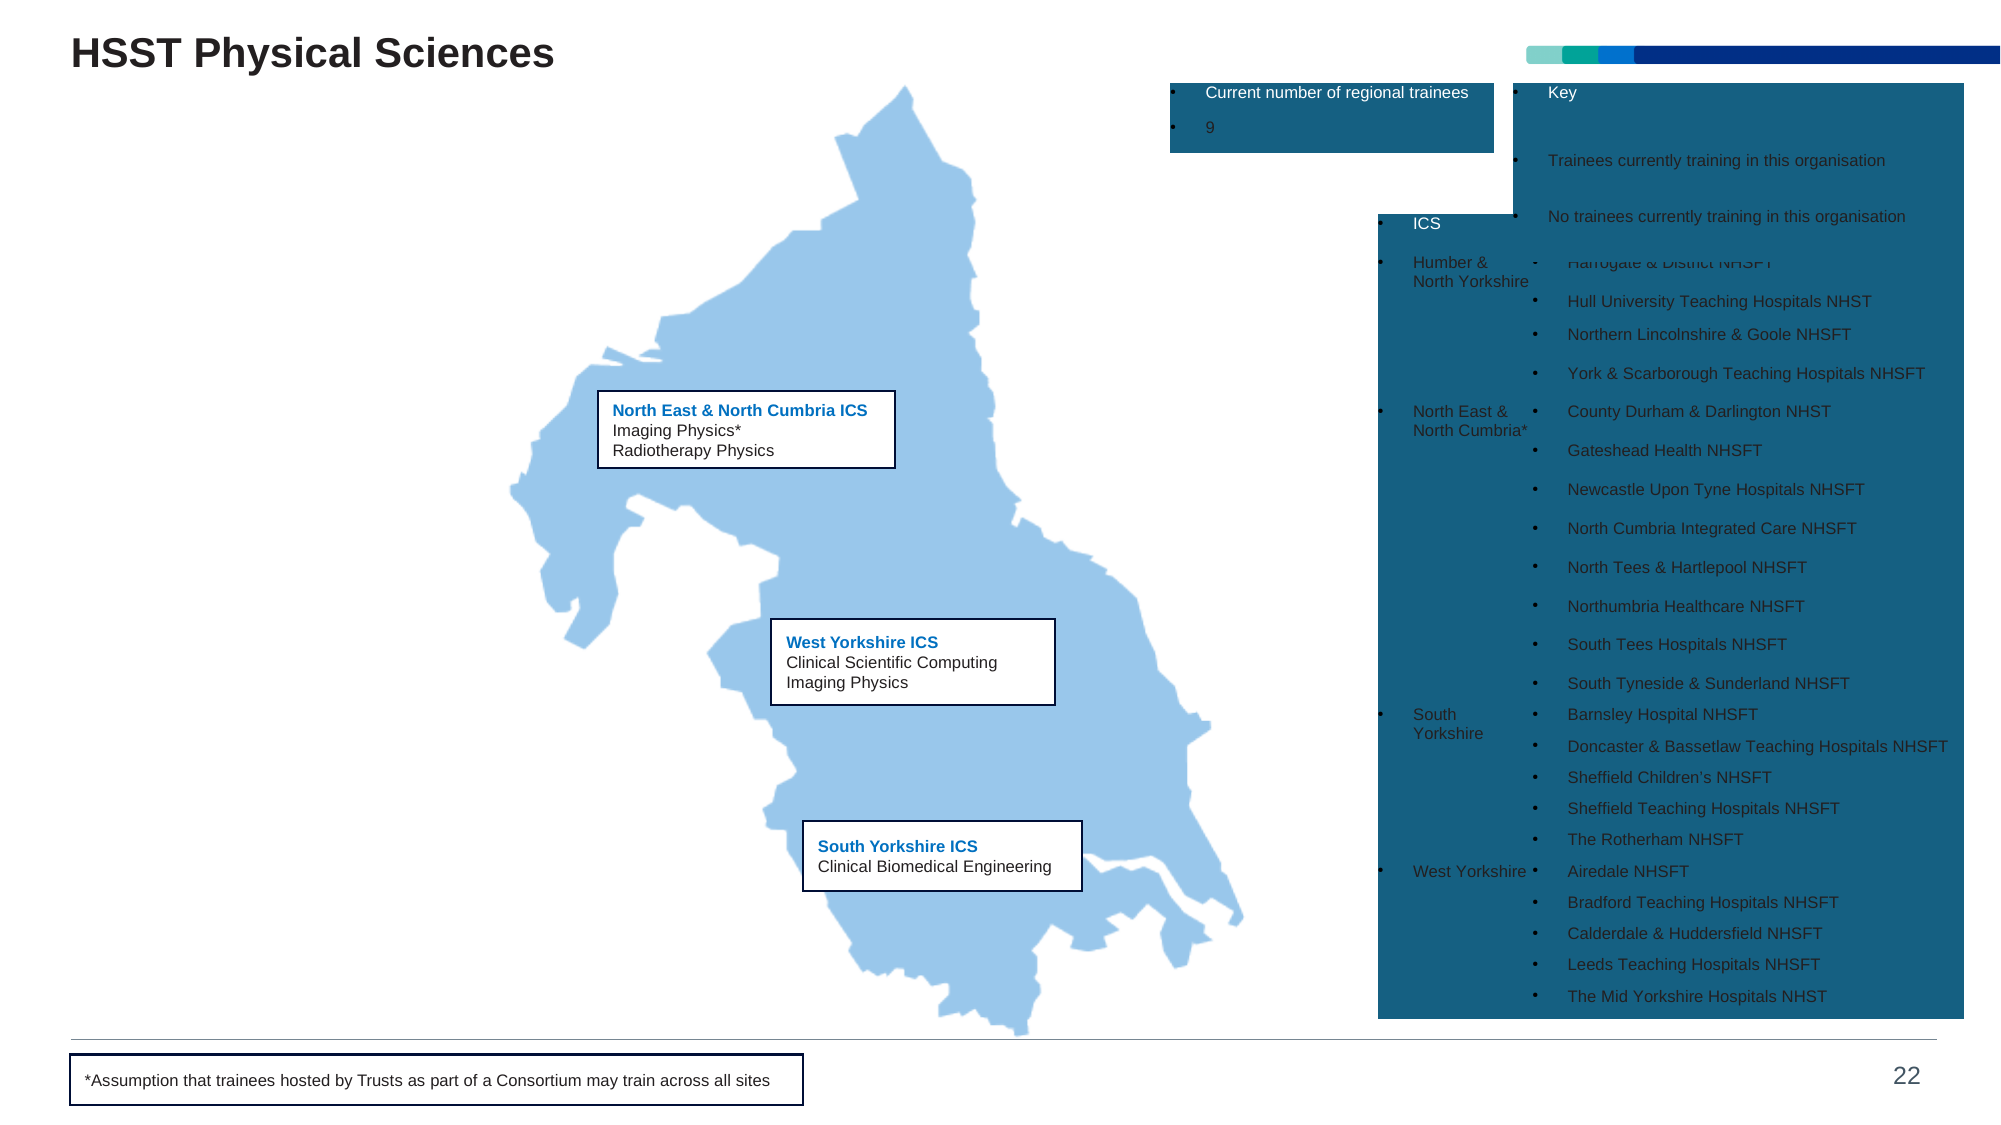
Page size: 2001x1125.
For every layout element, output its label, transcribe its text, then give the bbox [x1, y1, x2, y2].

table_cell Airedale NHSFT [1532, 862, 1964, 893]
table_cell Hull University Teaching Hospitals NHST [1532, 292, 1964, 325]
table_cell South Tees Hospitals NHSFT [1532, 636, 1964, 674]
table_header Current number of regional trainees [1170, 83, 1494, 118]
table_cell South Yorkshire [1378, 706, 1532, 862]
table_cell The Mid Yorkshire Hospitals NHST [1532, 987, 1964, 1019]
table_header Key [1513, 83, 1907, 152]
table_cell Harrogate & District NHSFT [1532, 262, 1964, 292]
table_cell Trainees currently training in this organisation [1513, 152, 1907, 207]
text_box *Assumption that trainees hosted by Trusts as part of a Consortium may train across all sites [70, 1054, 803, 1105]
table_cell Northern Lincolnshire & Goole NHSFT [1532, 325, 1964, 364]
table_cell Sheffield Children’s NHSFT [1532, 768, 1964, 799]
table_cell South Tyneside & Sunderland NHSFT [1532, 674, 1964, 706]
table_cell County Durham & Darlington NHST [1532, 403, 1964, 442]
table_cell Newcastle Upon Tyne Hospitals NHSFT [1532, 480, 1964, 519]
table_cell Calderdale & Huddersfield NHSFT [1532, 924, 1964, 956]
table_cell West Yorkshire [1378, 862, 1532, 1019]
table_cell No trainees currently training in this organisation [1513, 207, 1907, 262]
text_box West Yorkshire ICS Clinical Scientific Computing Imaging Physics [771, 619, 1055, 705]
table_cell 9 [1170, 118, 1494, 153]
table_cell Doncaster & Bassetlaw Teaching Hospitals NHSFT [1532, 737, 1964, 768]
table_header [1907, 83, 1964, 152]
table_cell Gateshead Health NHSFT [1532, 442, 1964, 480]
table_cell [1907, 207, 1964, 262]
table_cell [1907, 152, 1964, 207]
table_cell York & Scarborough Teaching Hospitals NHSFT [1532, 364, 1964, 403]
table_cell Sheffield Teaching Hospitals NHSFT [1532, 799, 1964, 831]
table_cell Northumbria Healthcare NHSFT [1532, 597, 1964, 636]
table_cell North Cumbria Integrated Care NHSFT [1532, 519, 1964, 558]
table_cell North East & North Cumbria* [1378, 403, 1532, 706]
text_box North East & North Cumbria ICS Imaging Physics* Radiotherapy Physics [598, 391, 895, 468]
table_header ICS [1378, 214, 1513, 253]
picture [503, 81, 1252, 1046]
title HSST Physical Sciences [70, 32, 1513, 79]
table_cell North Tees & Hartlepool NHSFT [1532, 558, 1964, 597]
table_cell Humber & North Yorkshire [1378, 253, 1532, 403]
table_cell Bradford Teaching Hospitals NHSFT [1532, 893, 1964, 924]
table_cell The Rotherham NHSFT [1532, 831, 1964, 862]
table_cell Leeds Teaching Hospitals NHSFT [1532, 956, 1964, 987]
table_cell Barnsley Hospital NHSFT [1532, 706, 1964, 737]
text_box South Yorkshire ICS Clinical Biomedical Engineering [803, 821, 1082, 891]
